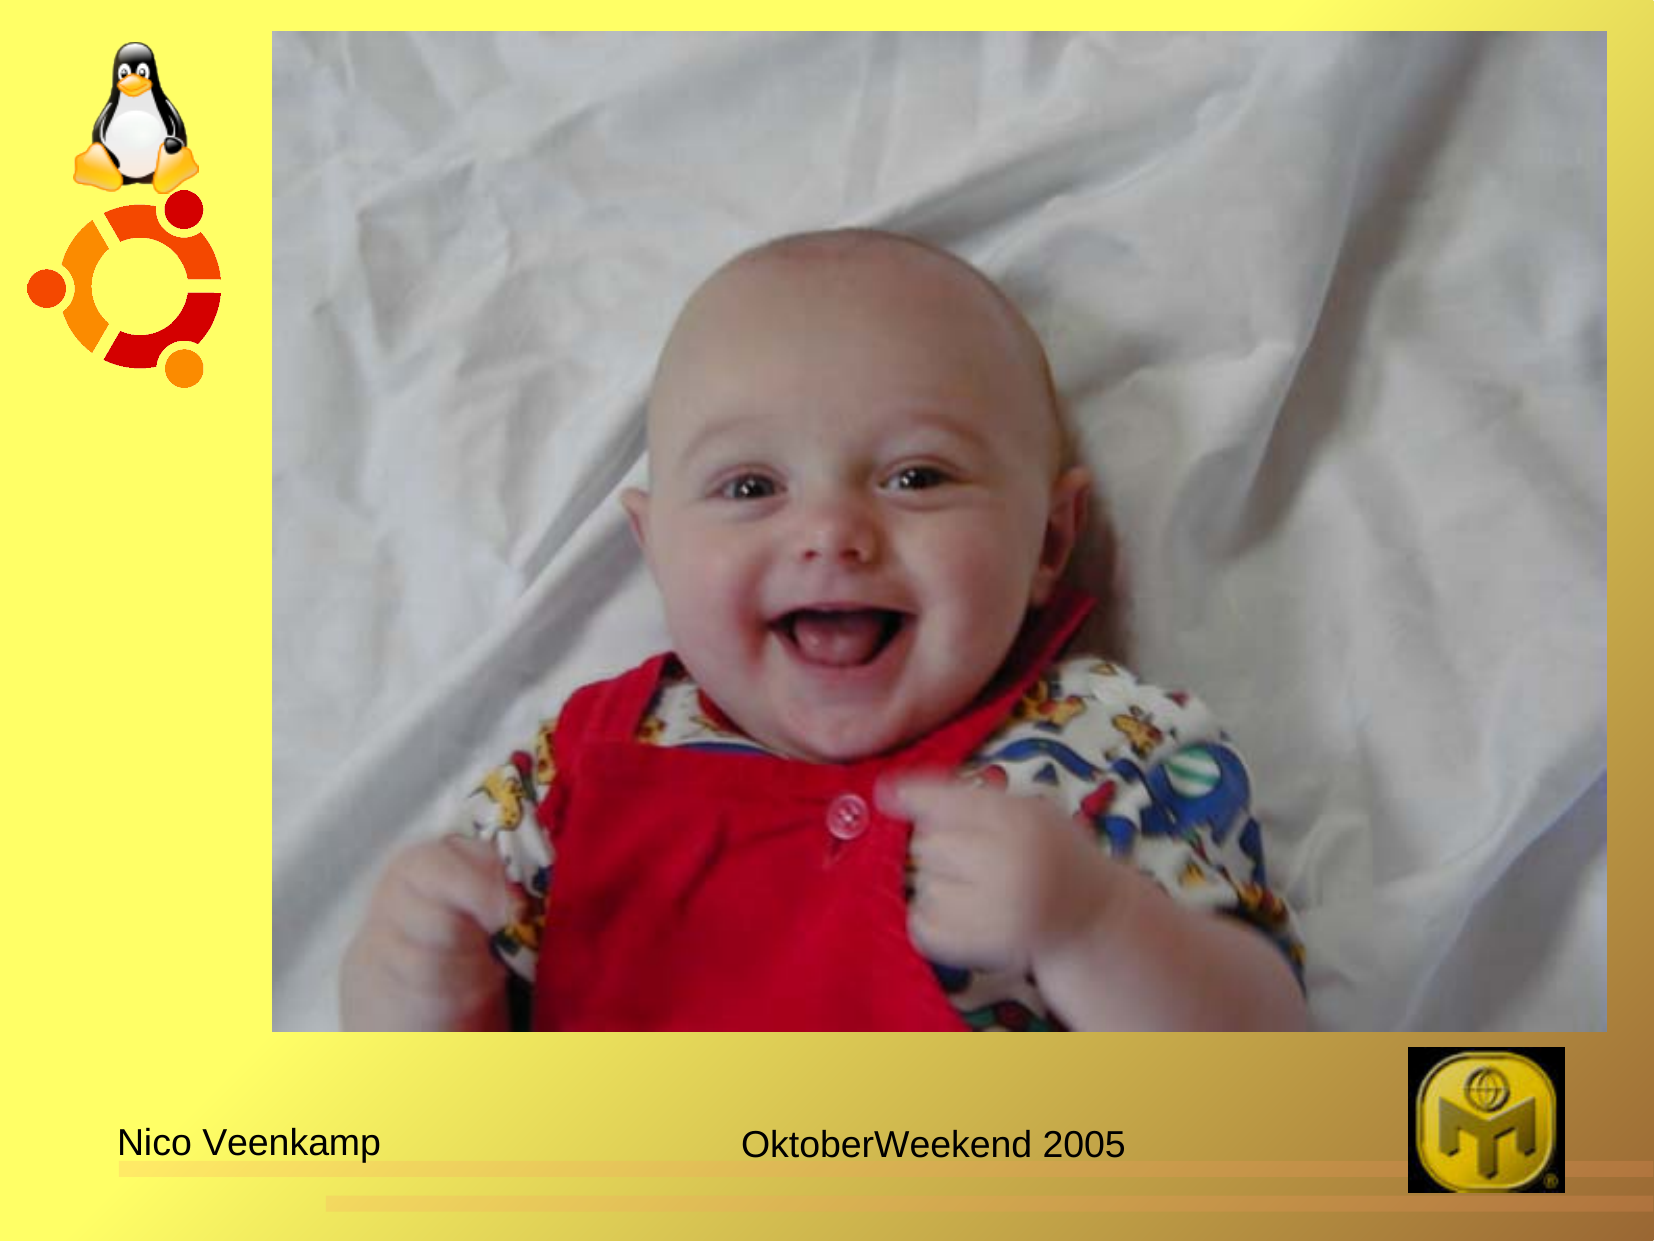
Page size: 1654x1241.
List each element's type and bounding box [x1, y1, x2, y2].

picture [272, 31, 1607, 1032]
picture [27, 42, 222, 388]
picture [1408, 1047, 1565, 1193]
